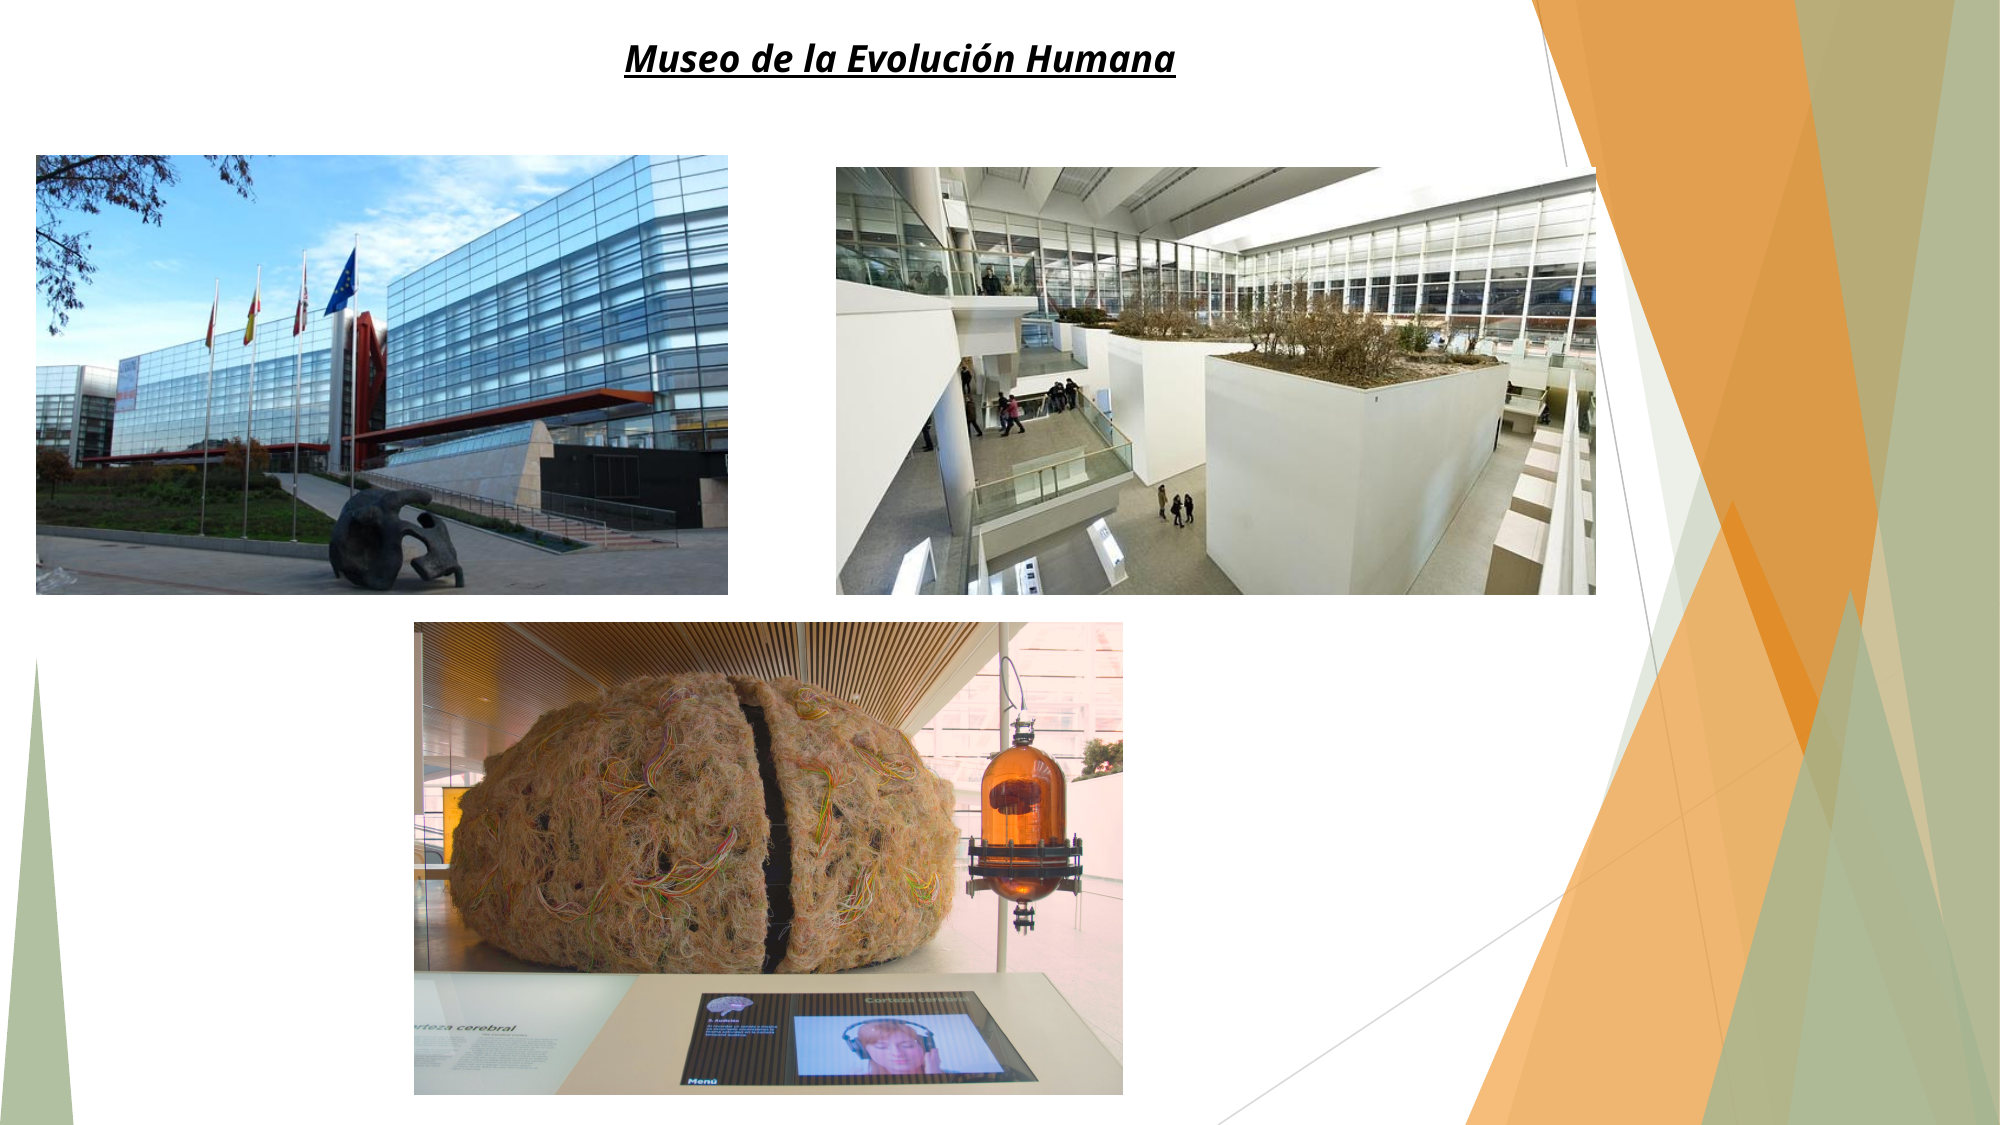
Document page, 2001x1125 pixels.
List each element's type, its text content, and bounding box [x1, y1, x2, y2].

picture [36, 155, 728, 595]
picture [414, 622, 1123, 1095]
text_box Museo de la Evolución Humana [609, 24, 1656, 91]
picture [836, 167, 1596, 595]
